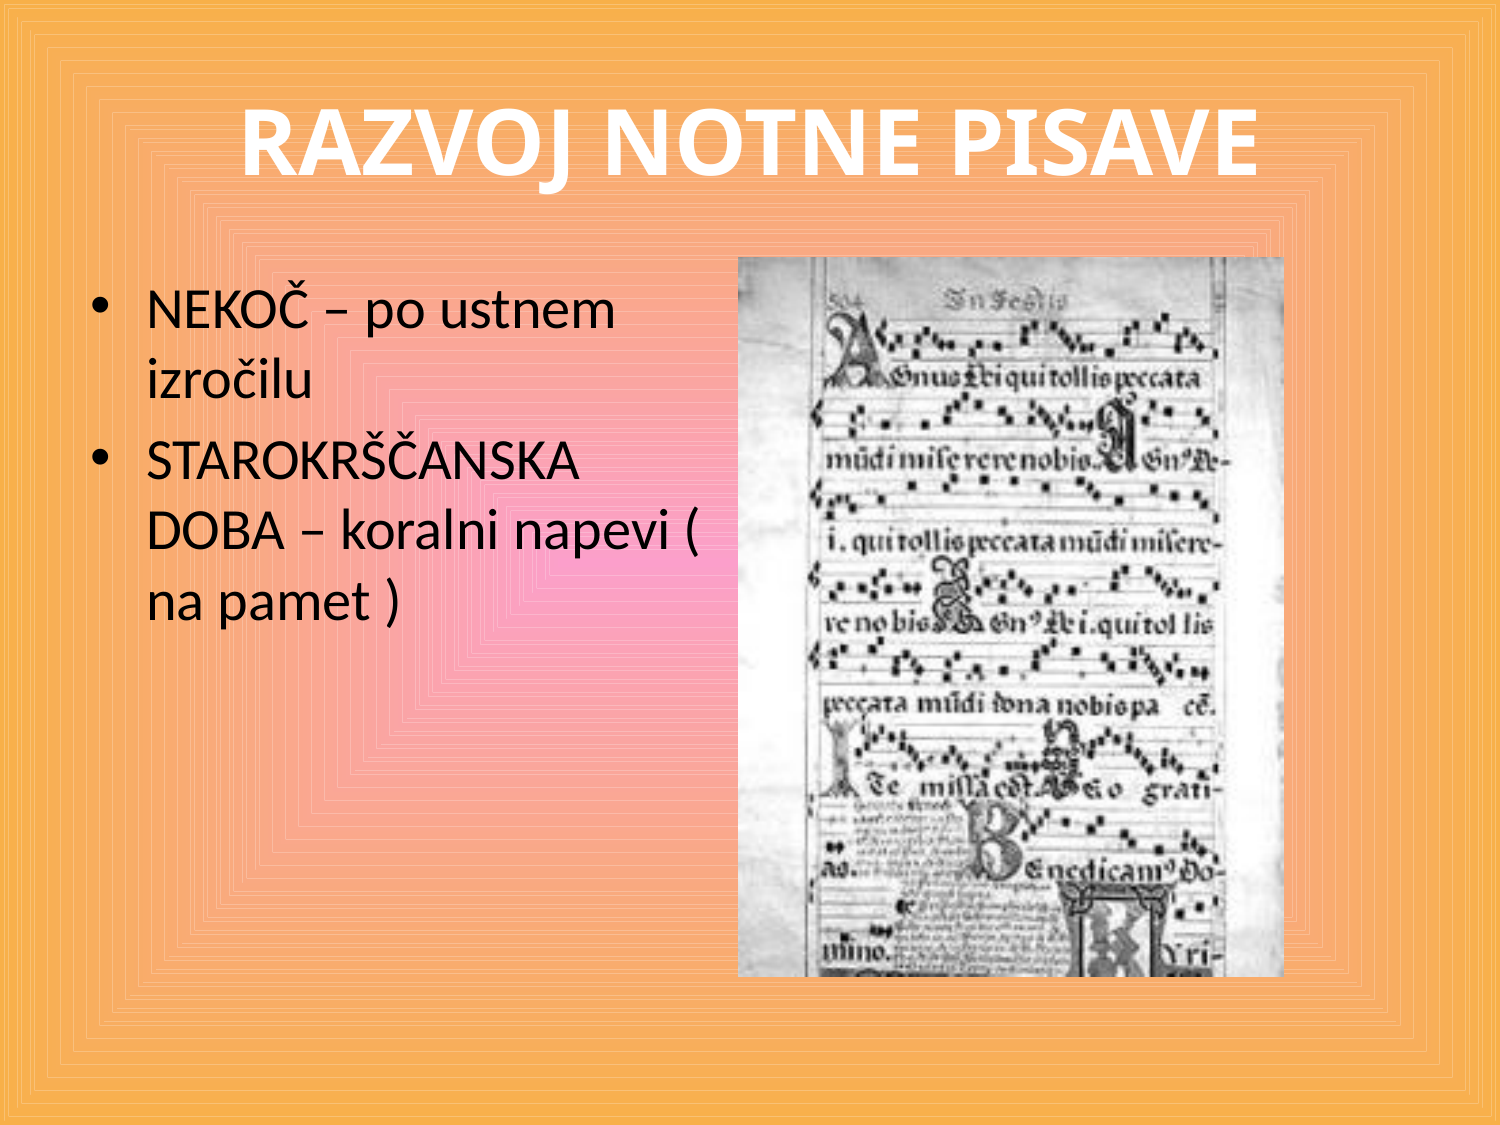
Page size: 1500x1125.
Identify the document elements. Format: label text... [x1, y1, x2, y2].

picture [738, 257, 1284, 977]
list NEKOČ – po ustnem izročilu STAROKRŠČANSKA DOBA – koralni napevi ( na pamet ) [75, 262, 727, 1005]
title RAZVOJ NOTNE PISAVE [75, 45, 1425, 233]
